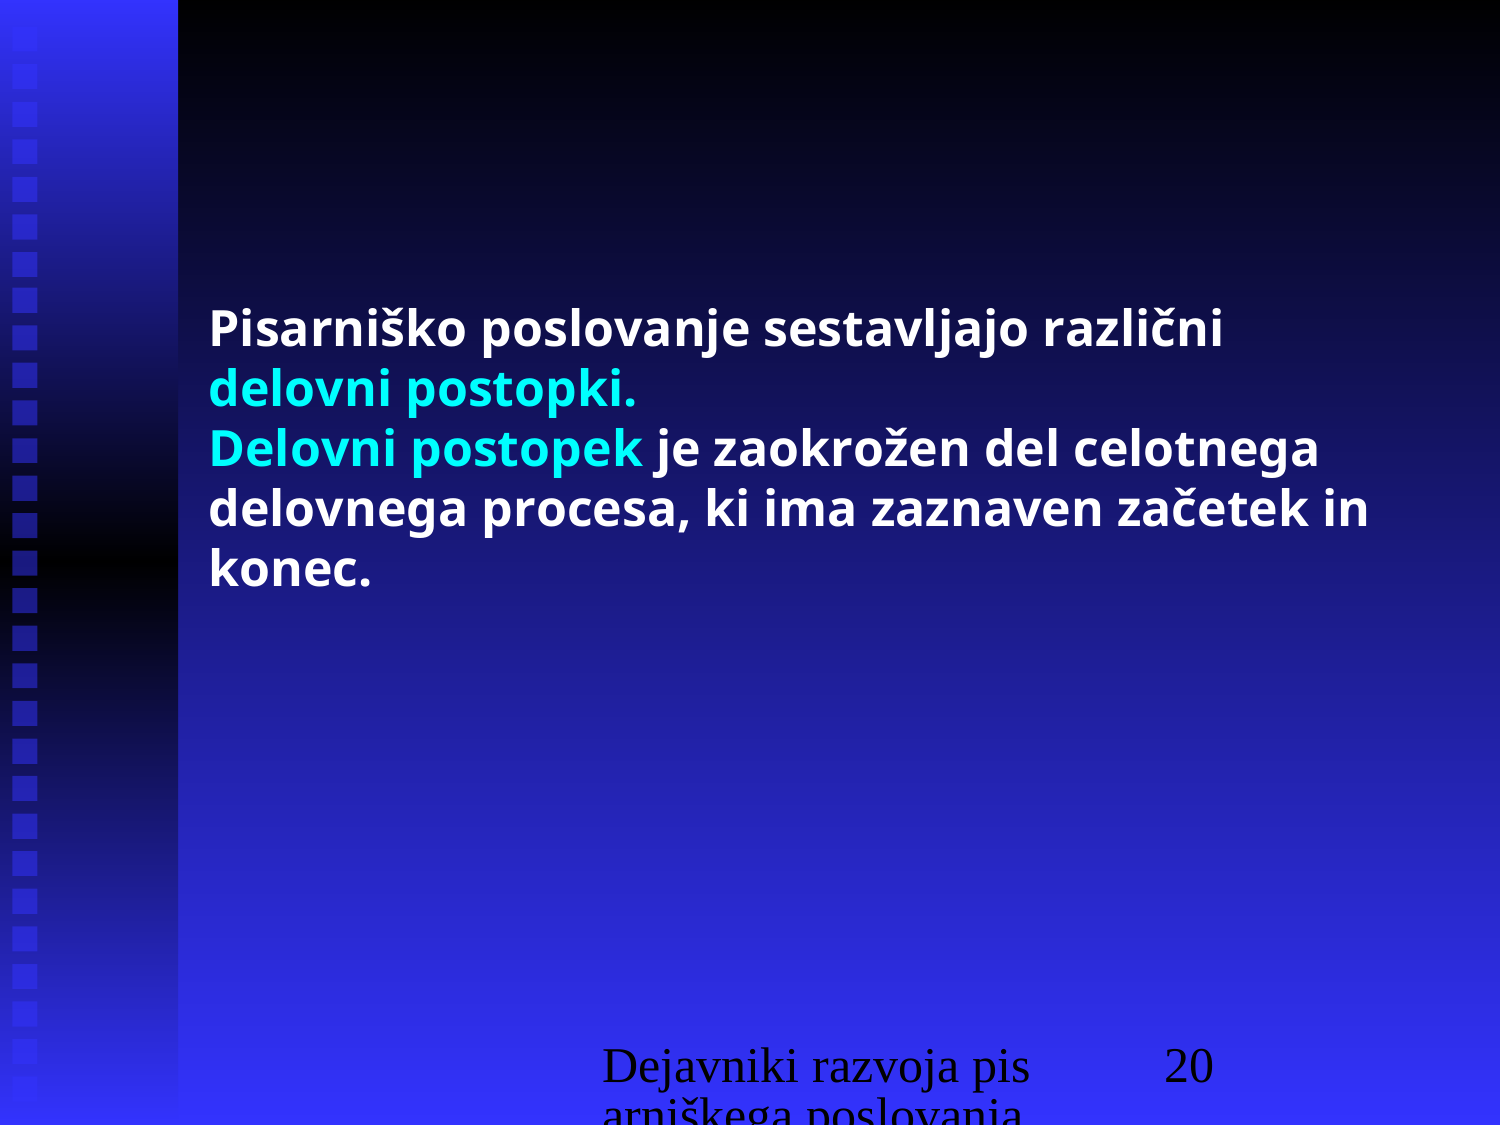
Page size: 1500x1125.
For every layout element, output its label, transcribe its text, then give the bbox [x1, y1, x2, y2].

title Pisarniško poslovanje sestavljajo različni delovni postopki. Delovni postopek je zaokrožen del celotnega delovnega procesa, ki ima zaznaven začetek in konec. [193, 252, 1388, 640]
